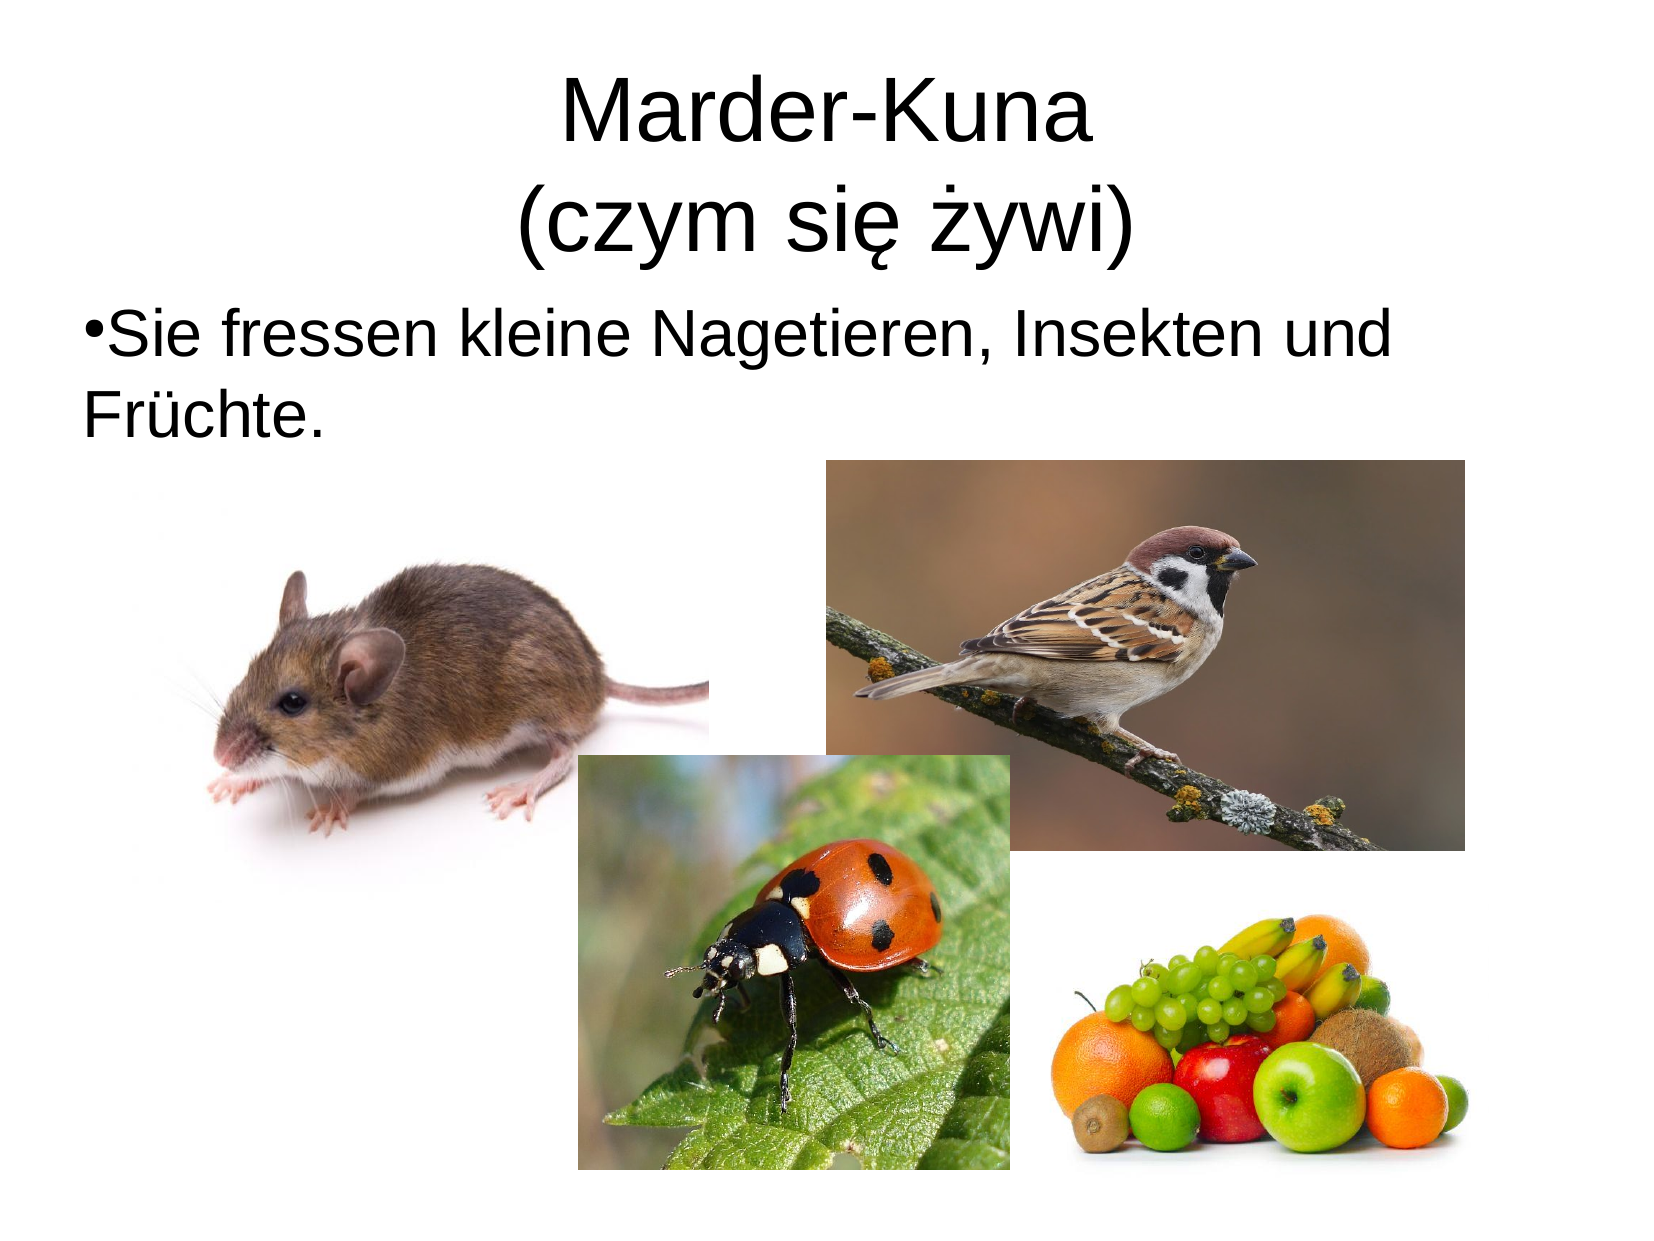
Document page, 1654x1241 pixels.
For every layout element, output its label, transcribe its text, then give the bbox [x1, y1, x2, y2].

title Marder-Kuna (czym się żywi) [82, 49, 1571, 257]
picture [113, 460, 1465, 1170]
picture [1038, 862, 1489, 1188]
list Sie fressen kleine Nagetieren, Insekten und Früchte. [82, 290, 1571, 1109]
